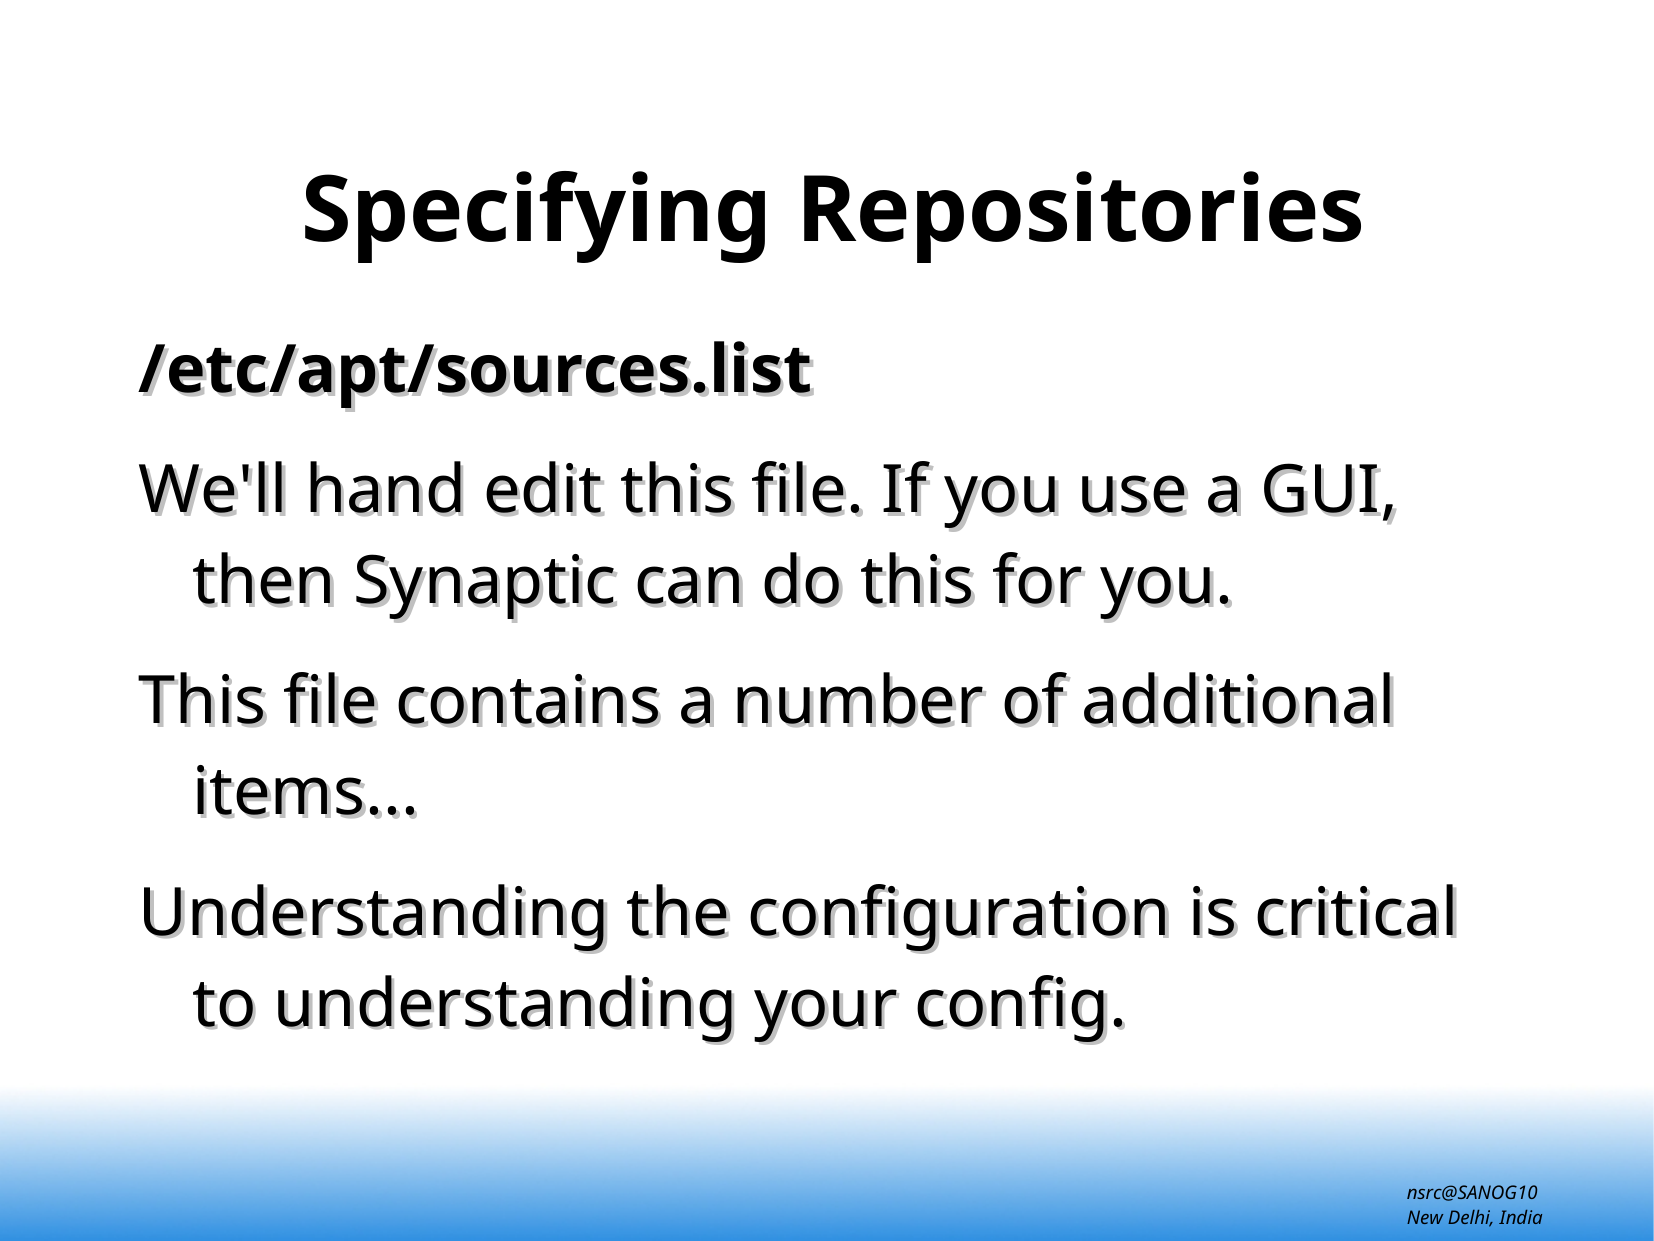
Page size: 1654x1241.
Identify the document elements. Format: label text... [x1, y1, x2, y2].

title Specifying Repositories [109, 102, 1558, 310]
picture [0, 1083, 1654, 1241]
list /etc/apt/sources.list We'll hand edit this file. If you use a GUI, then Synaptic can do this for you. This file contains a number of additional items... Understanding the configuration is critical to understanding your config. [121, 321, 1534, 1104]
